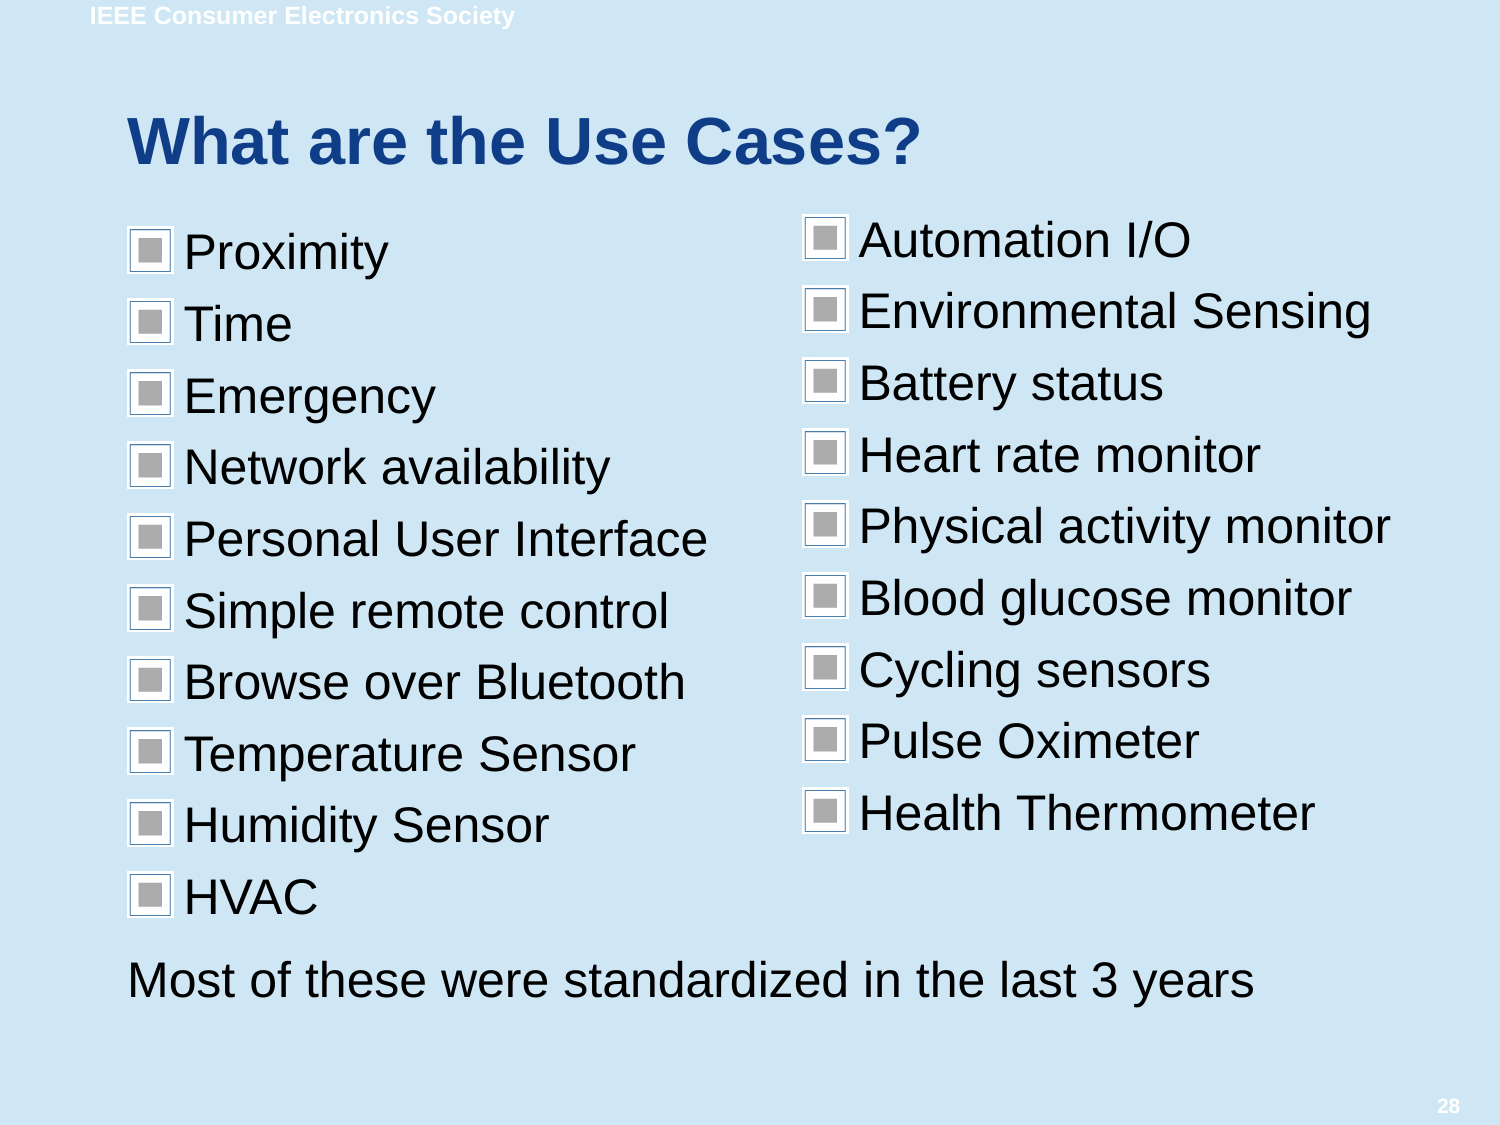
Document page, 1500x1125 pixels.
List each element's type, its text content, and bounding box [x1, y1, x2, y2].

list Proximity Time Emergency Network availability Personal User Interface Simple remote control Browse over Bluetooth Temperature Sensor Humidity Sensor HVAC [112, 212, 787, 940]
text_box Most of these were standardized in the last 3 years [112, 940, 1436, 1024]
title What are the Use Cases? [112, 90, 1388, 200]
list Automation I/O Environmental Sensing Battery status Heart rate monitor Physical activity monitor Blood glucose monitor Cycling sensors Pulse Oximeter Health Thermometer [787, 200, 1463, 941]
